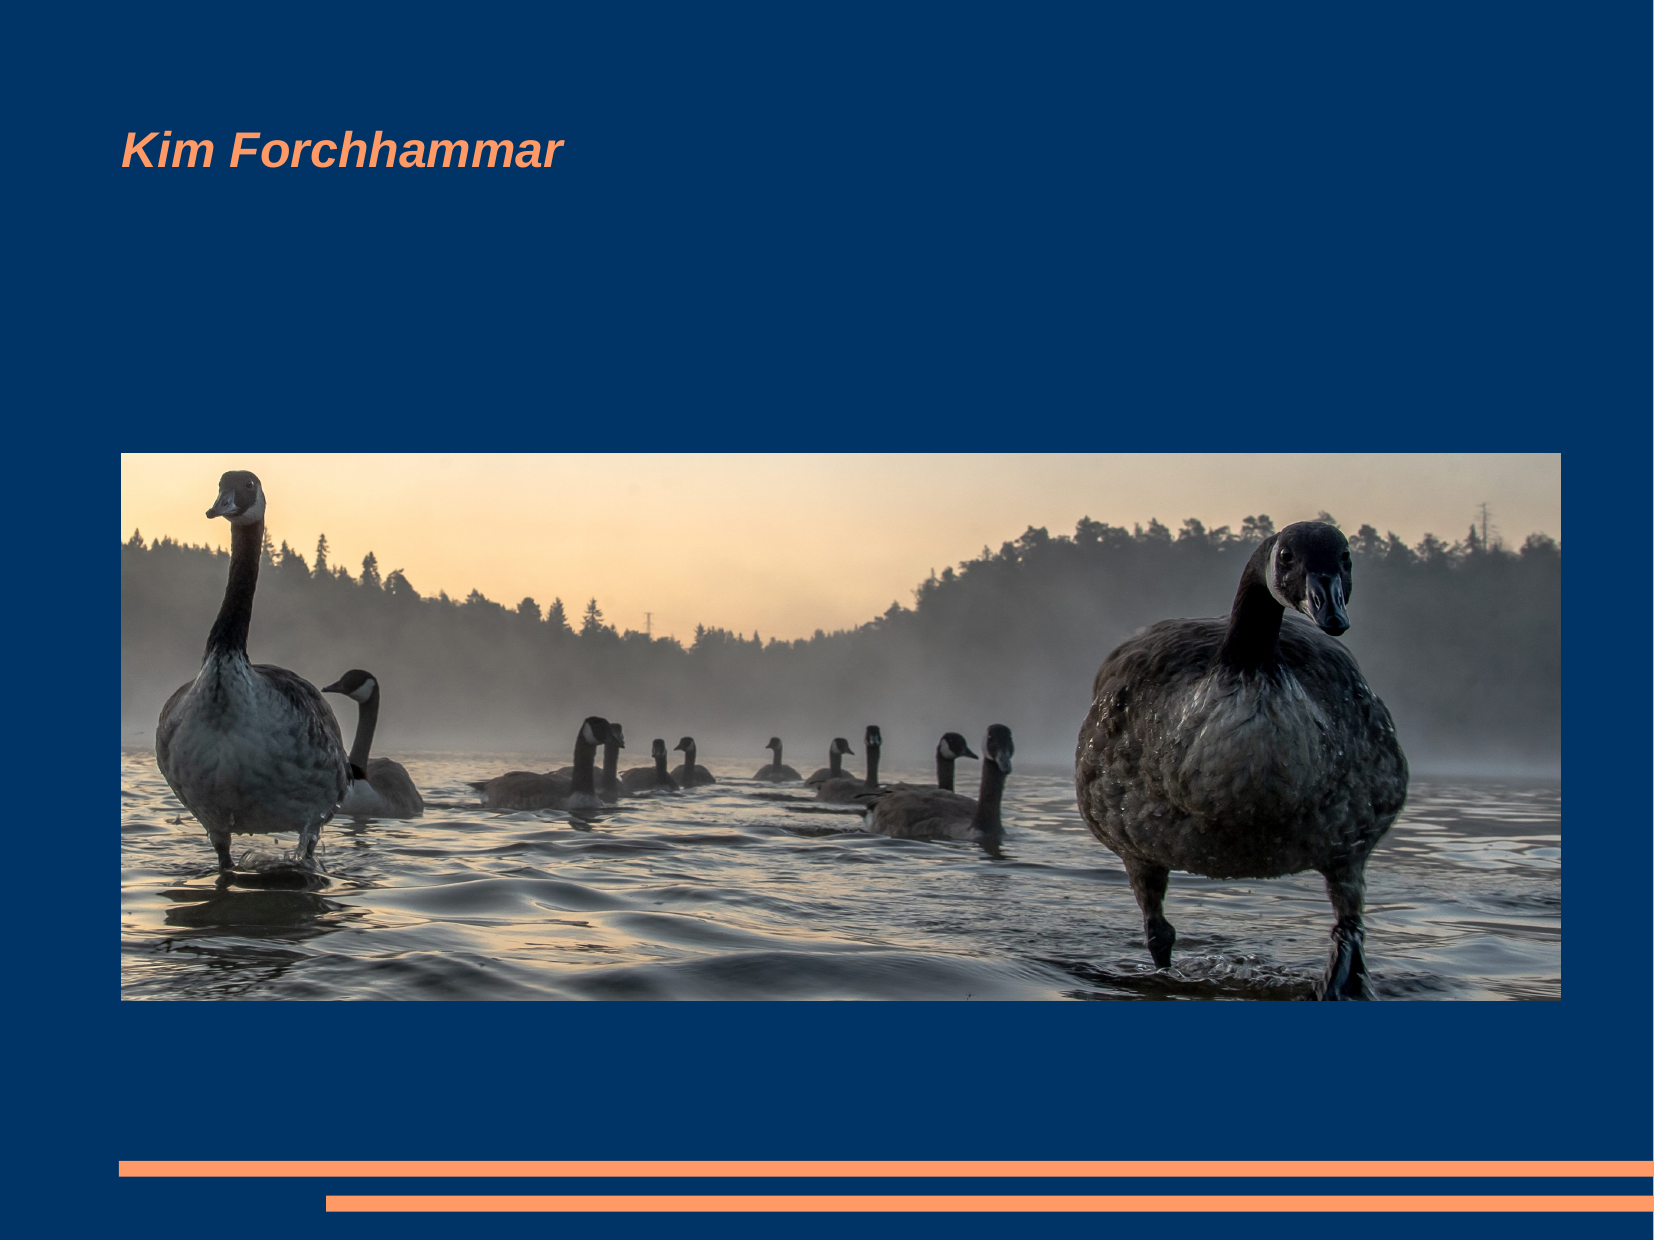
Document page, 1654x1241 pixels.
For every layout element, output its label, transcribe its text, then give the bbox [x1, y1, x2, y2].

title Kim Forchhammar [121, 46, 1534, 254]
picture [121, 453, 1561, 1001]
